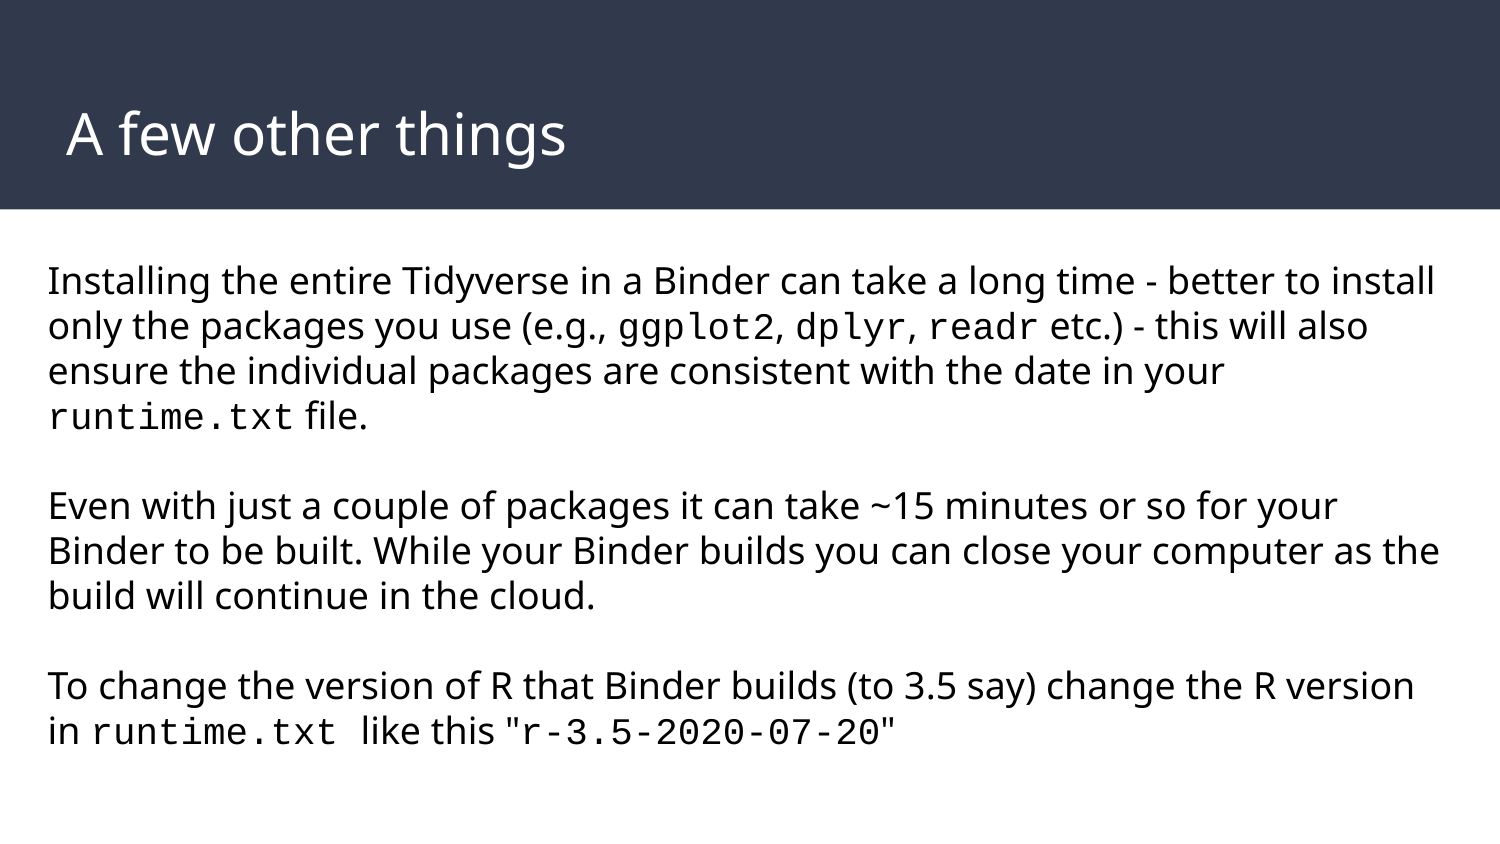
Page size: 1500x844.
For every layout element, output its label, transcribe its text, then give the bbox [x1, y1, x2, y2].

title A few other things [51, 82, 1449, 185]
text_box Installing the entire Tidyverse in a Binder can take a long time - better to install only the packages you use (e.g., ggplot2, dplyr, readr etc.) - this will also ensure the individual packages are consistent with the date in your runtime.txt file. Even with just a couple of packages it can take ~15 minutes or so for your Binder to be built. While your Binder builds you can close your computer as the build will continue in the cloud. To change the version of R that Binder builds (to 3.5 say) change the R version in runtime.txt like this "r-3.5-2020-07-20" [32, 242, 1458, 829]
